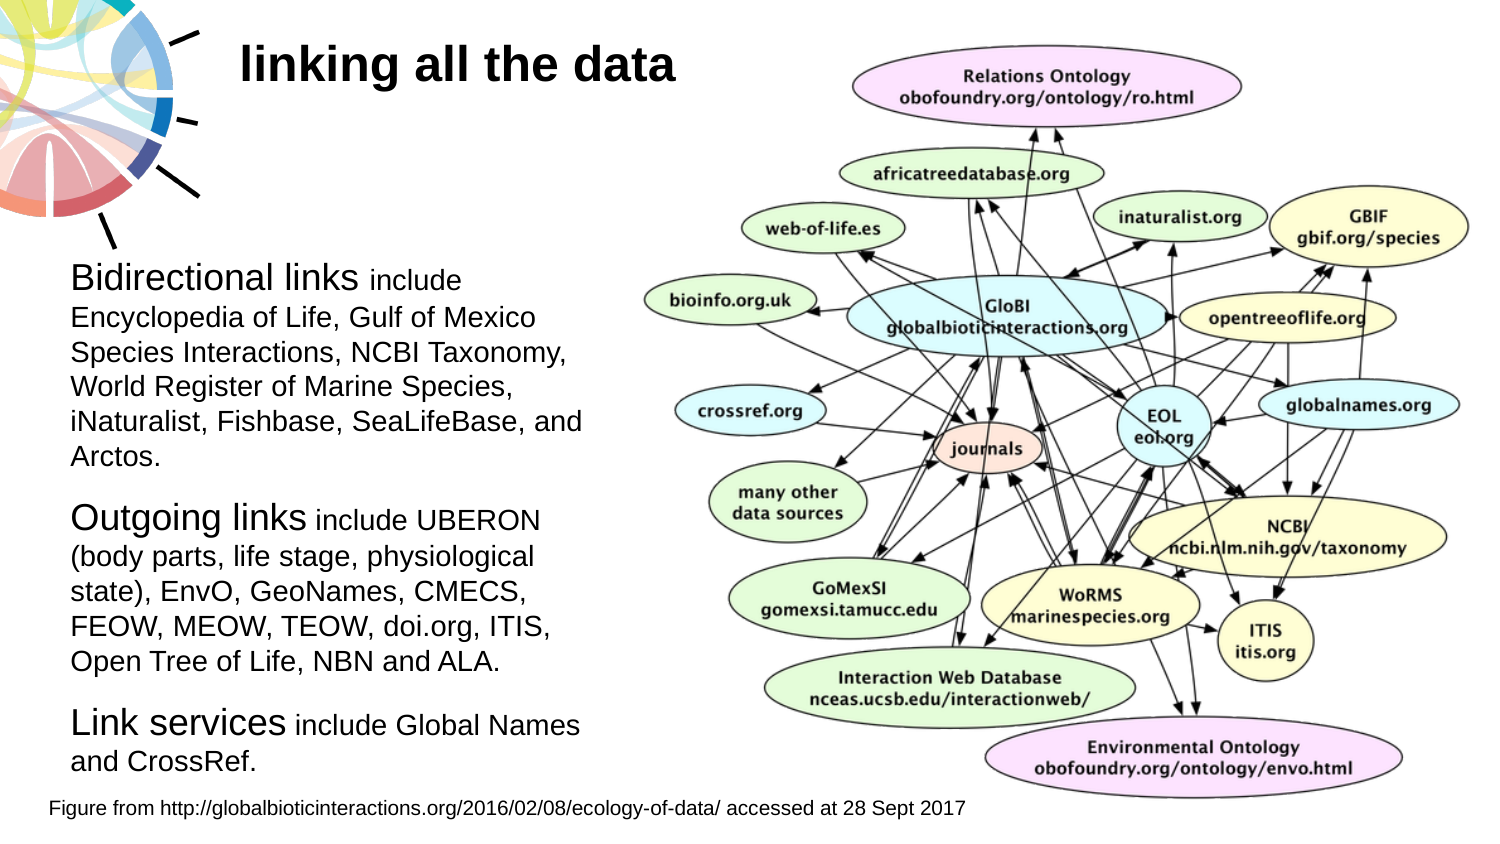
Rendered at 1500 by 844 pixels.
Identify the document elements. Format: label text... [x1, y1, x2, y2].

picture [0, 0, 212, 256]
text_box linking all the data [212, 16, 692, 151]
text_box Figure from http://globalbioticinteractions.org/2016/02/08/ecology-of-data/ accessed at 28 Sept 2017 [33, 779, 1500, 823]
text_box Bidirectional links include Encyclopedia of Life, Gulf of Mexico Species Interactions, NCBI Taxonomy, World Register of Marine Species, iNaturalist, Fishbase, SeaLifeBase, and Arctos. Outgoing links include UBERON (body parts, life stage, physiological state), EnvO, GeoNames, CMECS, FEOW, MEOW, TEOW, doi.org, ITIS, Open Tree of Life, NBN and ALA. Link services include Global Names and CrossRef. [55, 237, 628, 731]
picture [628, 29, 1485, 779]
